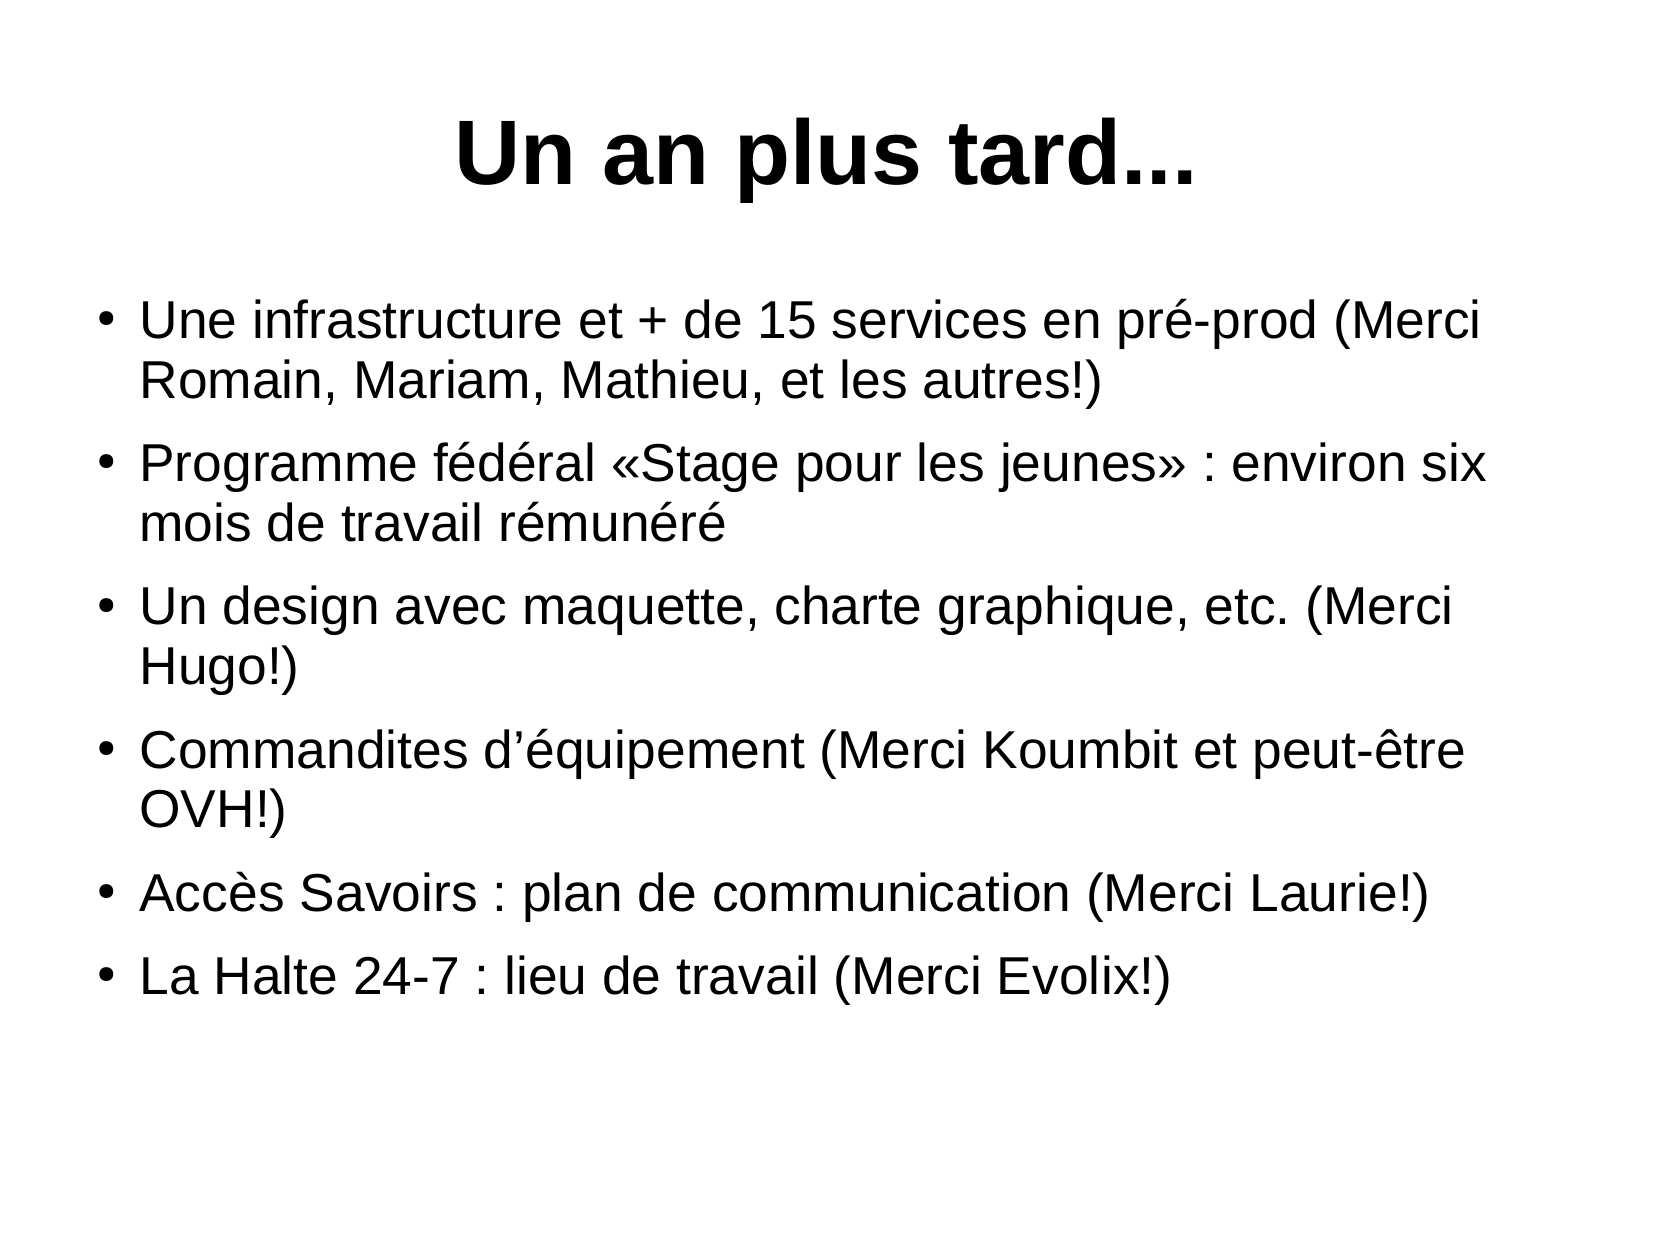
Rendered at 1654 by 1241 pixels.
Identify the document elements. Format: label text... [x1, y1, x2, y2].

list Une infrastructure et + de 15 services en pré-prod (Merci Romain, Mariam, Mathieu, et les autres!) Programme fédéral «Stage pour les jeunes» : environ six mois de travail rémunéré Un design avec maquette, charte graphique, etc. (Merci Hugo!) Commandites d’équipement (Merci Koumbit et peut-être OVH!) Accès Savoirs : plan de communication (Merci Laurie!) La Halte 24-7 : lieu de travail (Merci Evolix!) [82, 290, 1571, 1010]
title Un an plus tard... [82, 49, 1571, 257]
